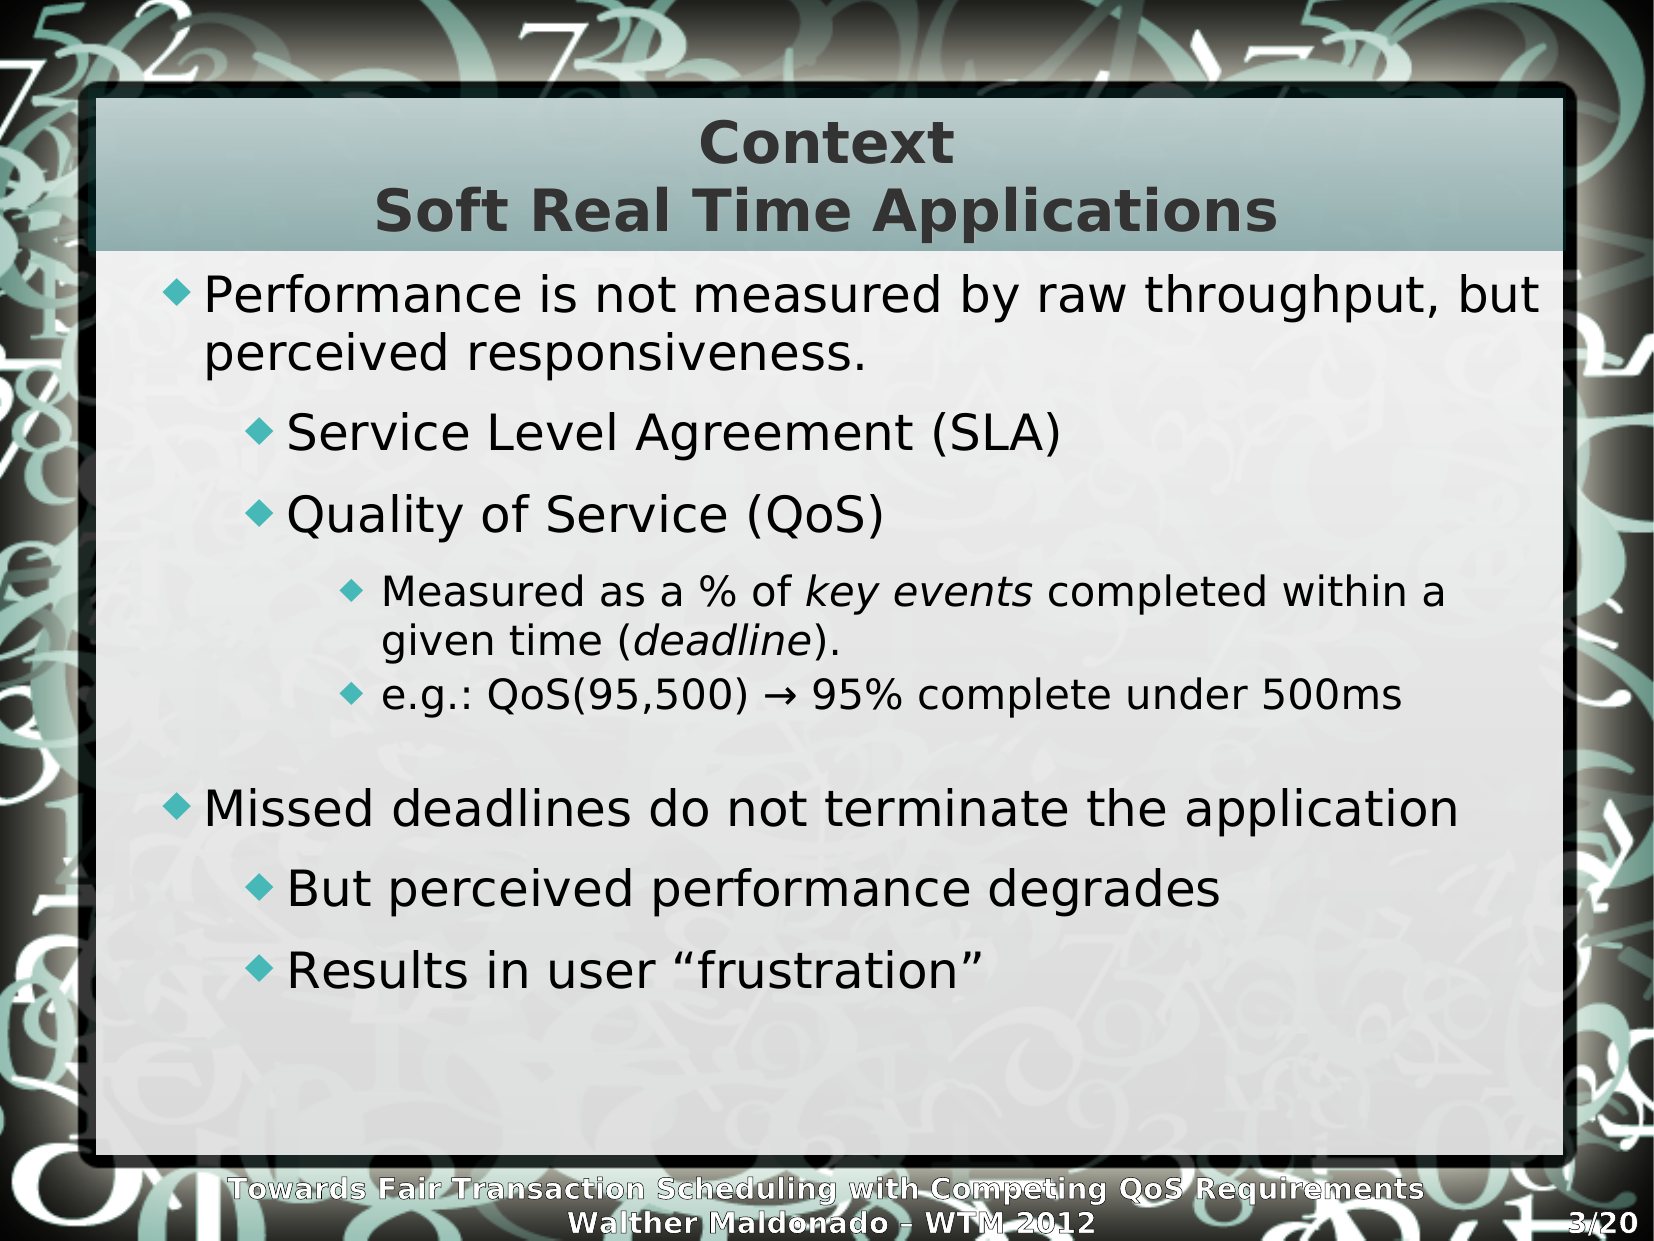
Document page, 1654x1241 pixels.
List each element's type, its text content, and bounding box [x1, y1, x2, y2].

picture [0, 0, 1654, 1241]
list Performance is not measured by raw throughput, but perceived responsiveness. Service Level Agreement (SLA) Quality of Service (QoS) Measured as a % of key events completed within a given time (deadline). e.g.: QoS(95,500) → 95% complete under 500ms Missed deadlines do not terminate the application But perceived performance degrades Results in user “frustration” [103, 265, 1551, 1152]
title Context Soft Real Time Applications [103, 103, 1551, 251]
